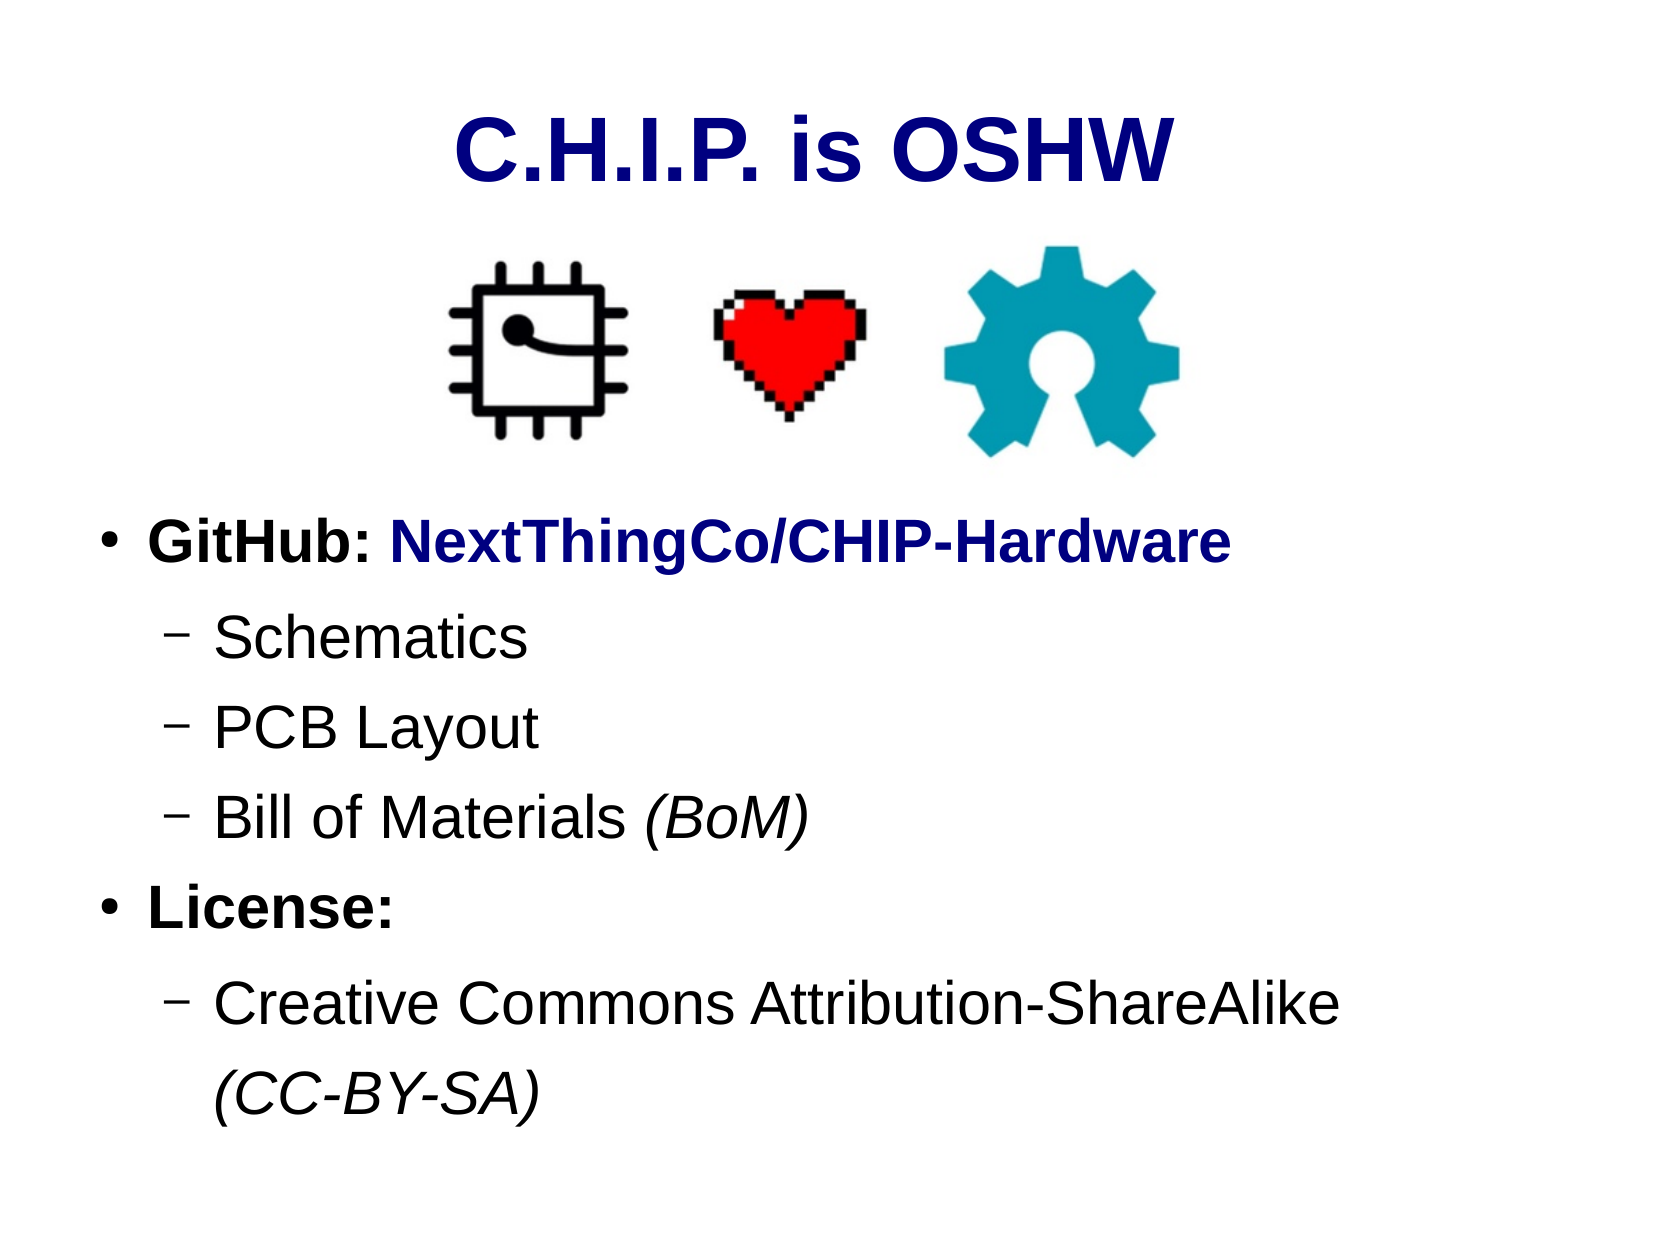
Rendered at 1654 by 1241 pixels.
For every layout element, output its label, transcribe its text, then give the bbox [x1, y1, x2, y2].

list GitHub: NextThingCo/CHIP-Hardware Schematics PCB Layout Bill of Materials (BoM) License: Creative Commons Attribution-ShareAlike (CC-BY-SA) [82, 411, 1571, 1131]
title C.H.I.P. is OSHW [70, 46, 1560, 254]
picture [345, 254, 1276, 411]
